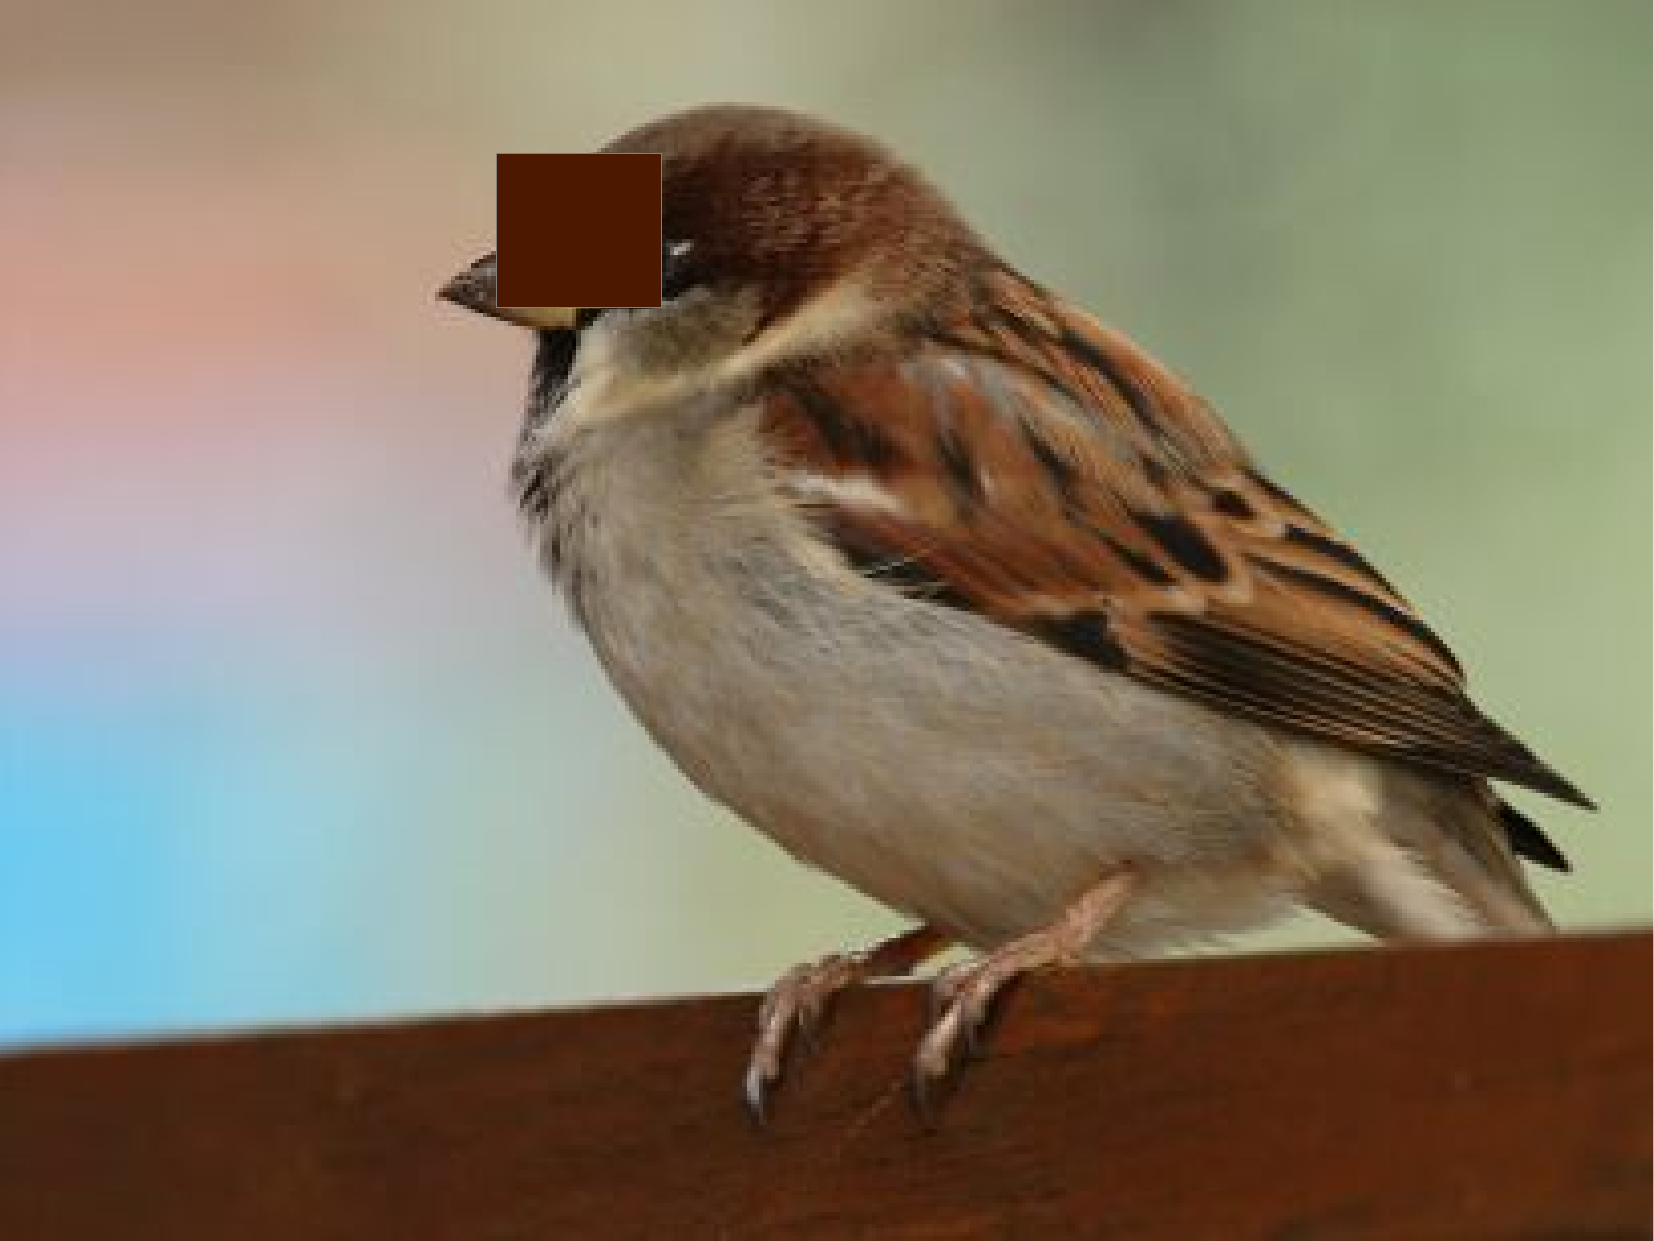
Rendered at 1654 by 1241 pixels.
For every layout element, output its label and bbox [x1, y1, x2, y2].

picture [0, 0, 1654, 1241]
text_box [496, 153, 662, 308]
